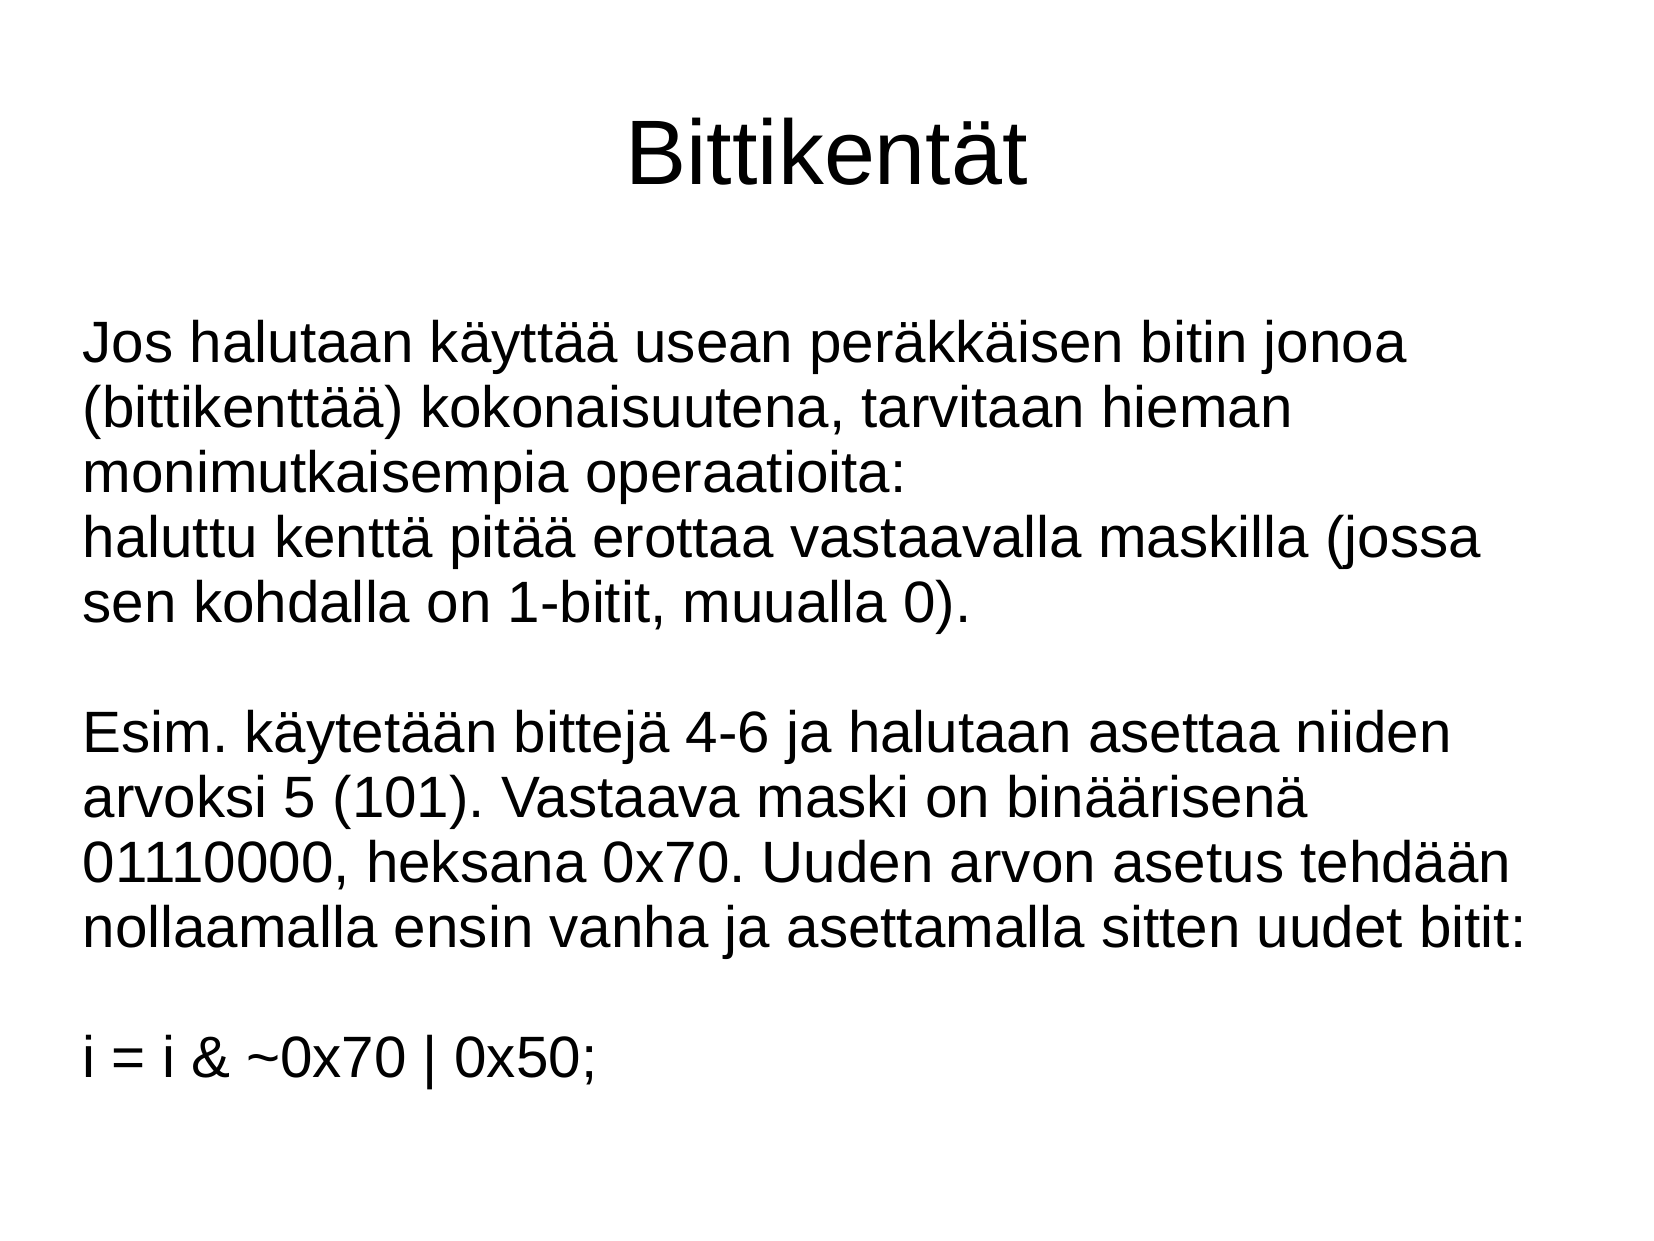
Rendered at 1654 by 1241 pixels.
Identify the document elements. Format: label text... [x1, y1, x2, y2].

subtitle Jos halutaan käyttää usean peräkkäisen bitin jonoa (bittikenttää) kokonaisuutena, tarvitaan hieman monimutkaisempia operaatioita: haluttu kenttä pitää erottaa vastaavalla maskilla (jossa sen kohdalla on 1-bitit, muualla 0). Esim. käytetään bittejä 4-6 ja halutaan asettaa niiden arvoksi 5 (101). Vastaava maski on binäärisenä 01110000, heksana 0x70. Uuden arvon asetus tehdään nollaamalla ensin vanha ja asettamalla sitten uudet bitit: i = i & ~0x70 | 0x50; [82, 297, 1571, 1102]
title Bittikentät [82, 56, 1571, 250]
